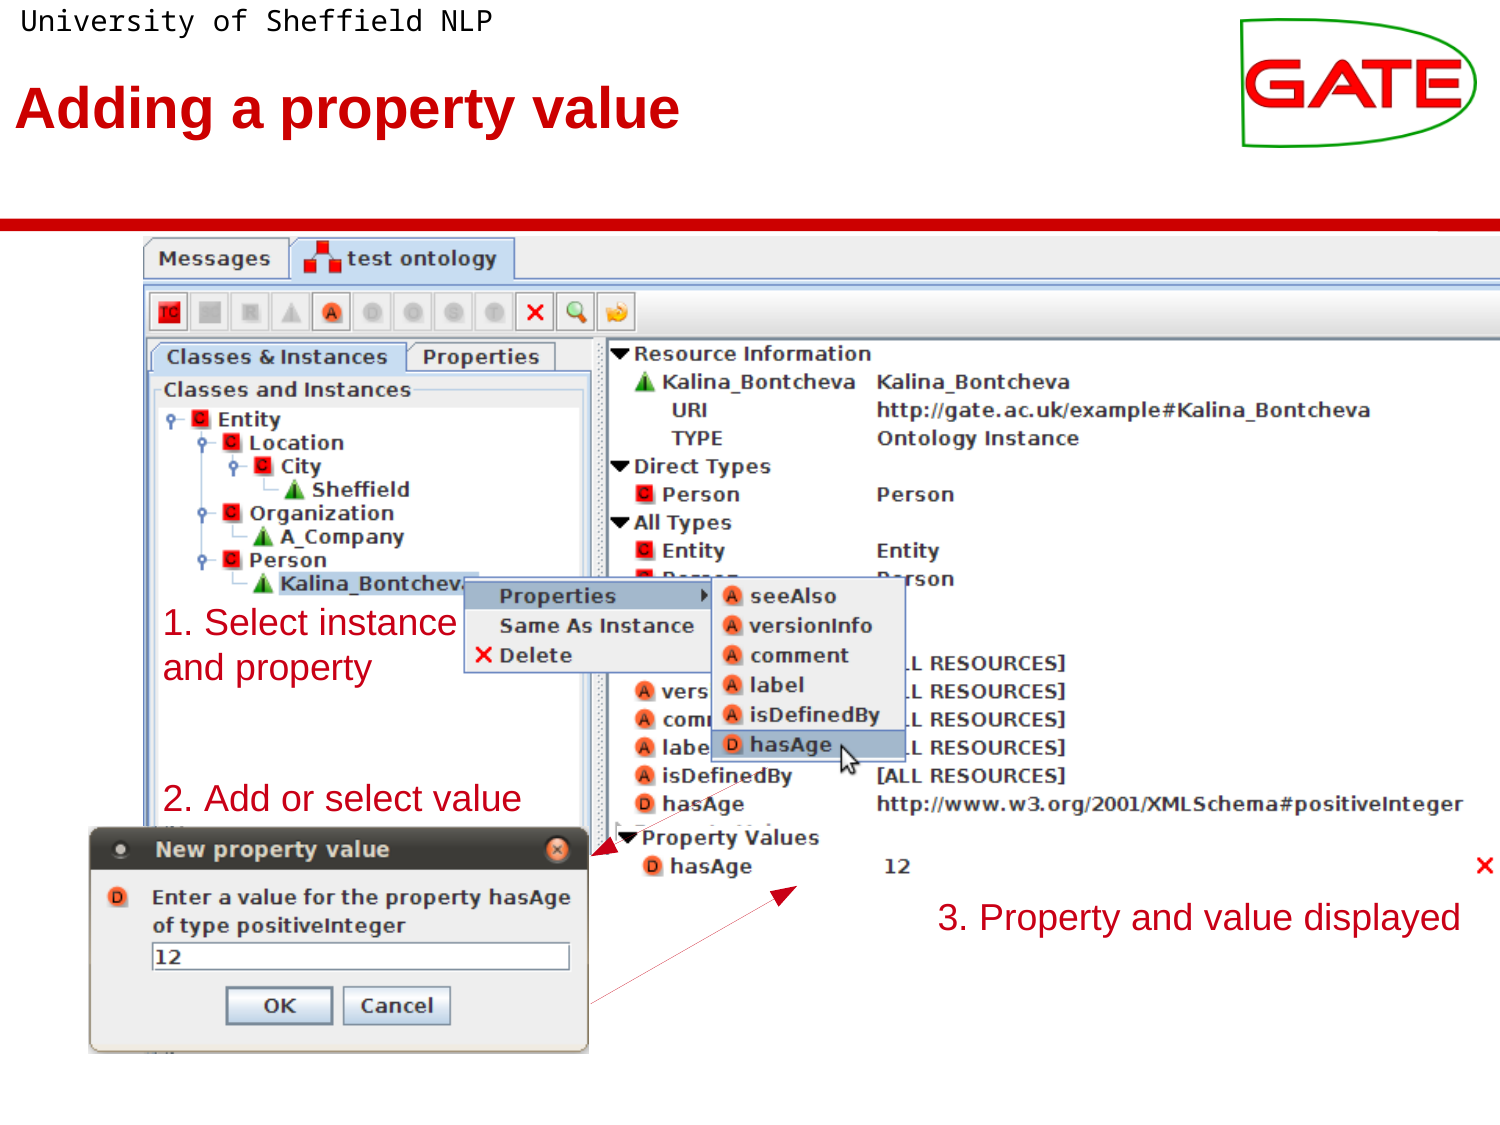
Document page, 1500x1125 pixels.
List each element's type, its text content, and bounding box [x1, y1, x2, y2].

text_box 2. Add or select value [147, 766, 538, 826]
picture [1240, 18, 1477, 148]
text_box 3. Property and value displayed [922, 885, 1477, 945]
picture [88, 236, 1500, 1054]
title Adding a property value [0, 4, 1239, 213]
text_box 1. Select instance and property [147, 590, 502, 696]
